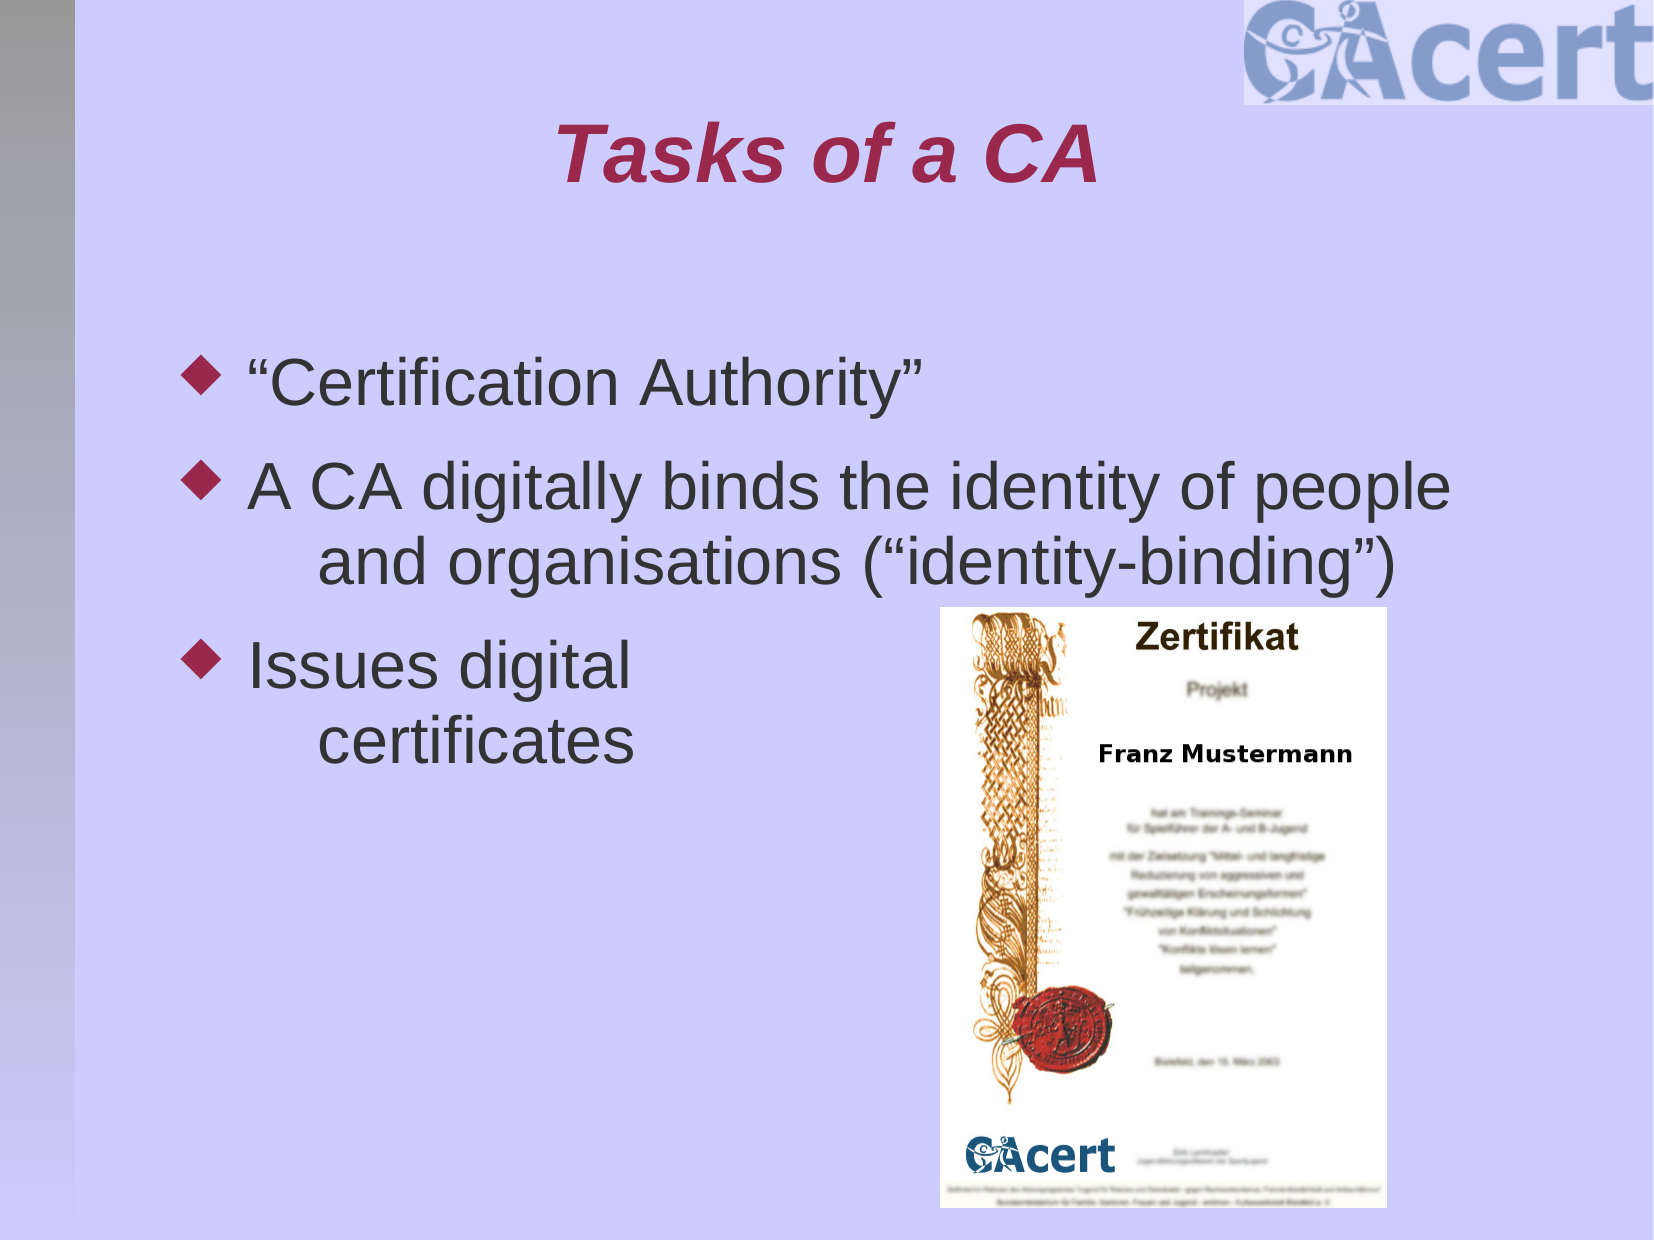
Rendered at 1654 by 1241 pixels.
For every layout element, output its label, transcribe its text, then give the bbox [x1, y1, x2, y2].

list “Certification Authority” A CA digitally binds the identity of people and organisations (“identity-binding”) Issues digital certificates [152, 344, 1534, 1127]
picture [940, 607, 1387, 1208]
title Tasks of a CA [121, 49, 1534, 257]
